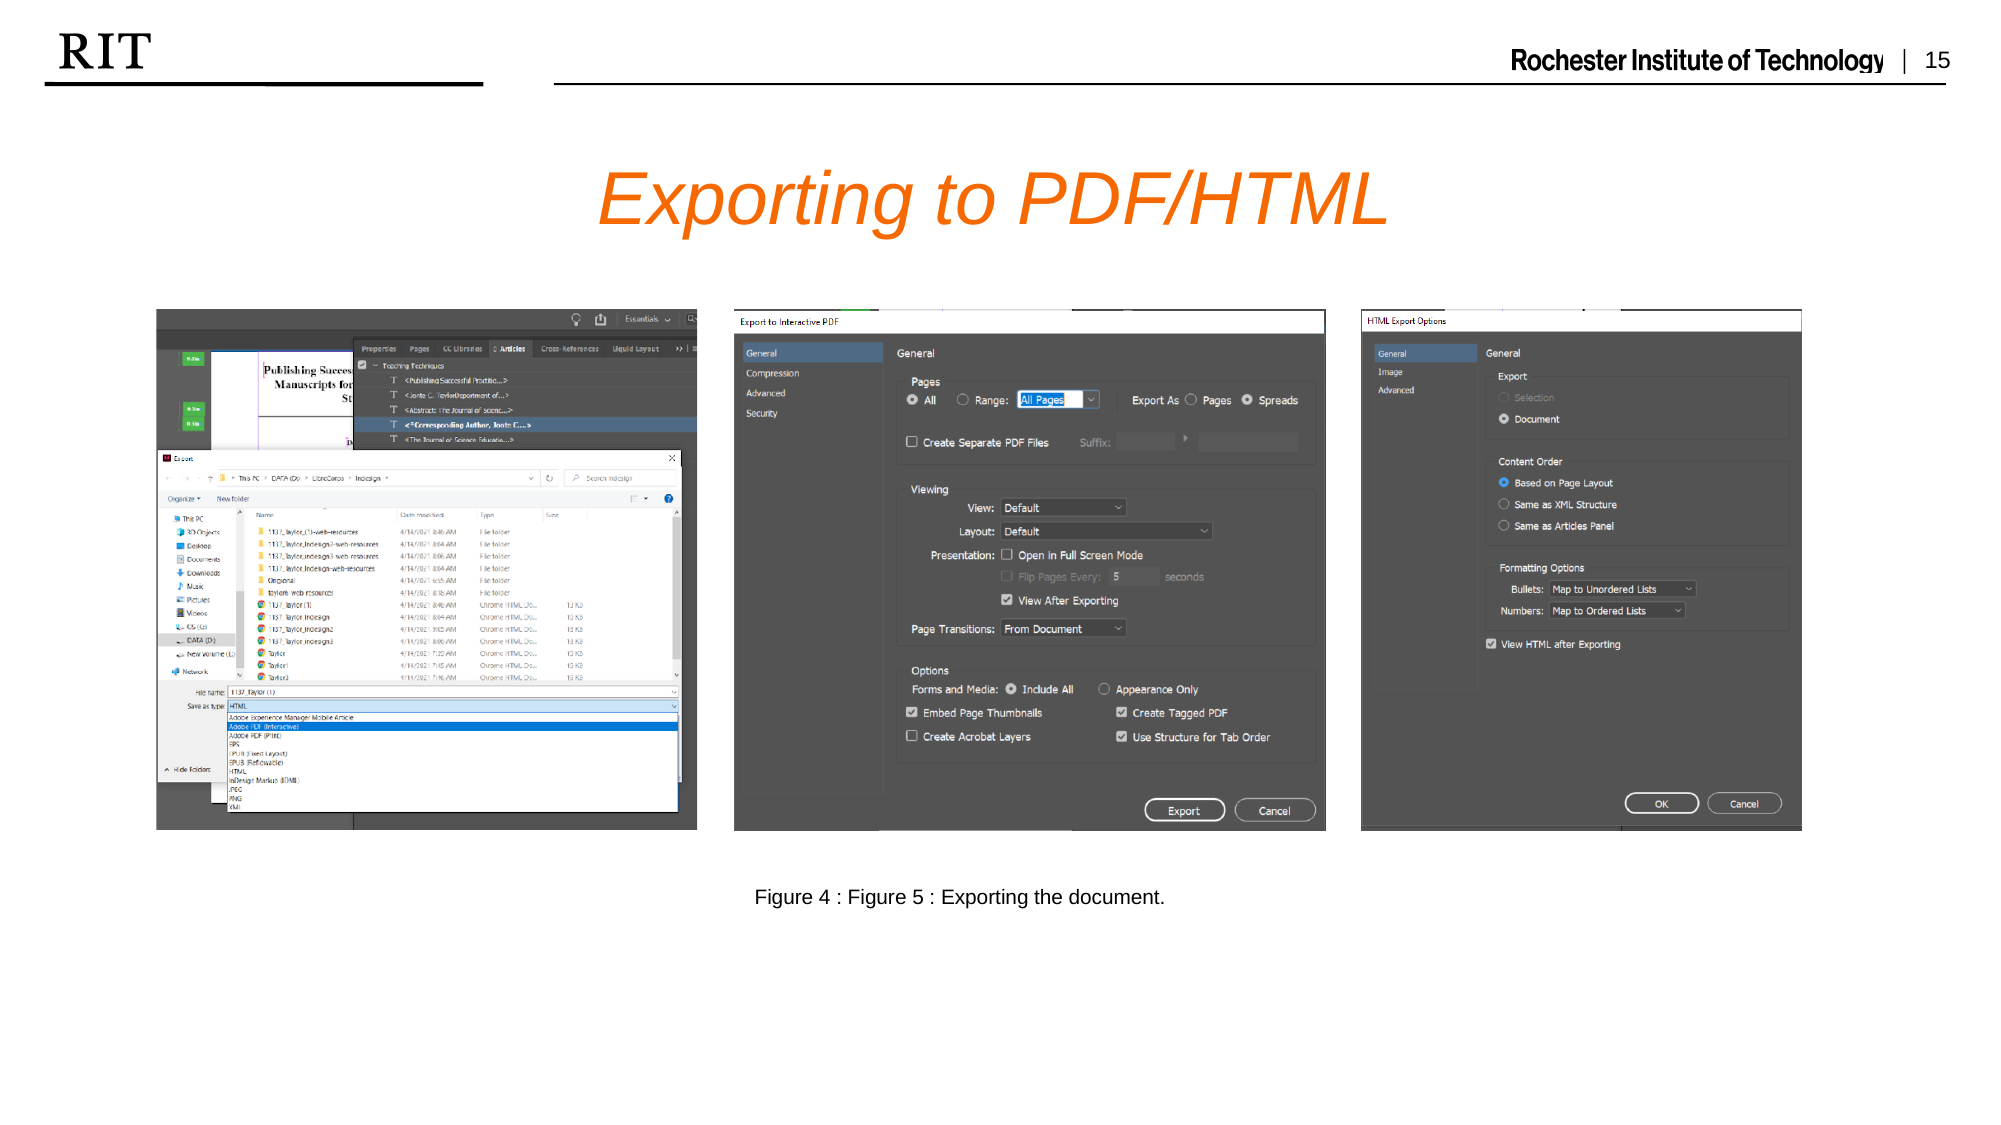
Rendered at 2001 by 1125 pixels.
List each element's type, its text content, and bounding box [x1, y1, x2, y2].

text_box Figure 4 : Figure 5 : Exporting the document. [739, 876, 1298, 942]
picture [1361, 309, 1802, 831]
list Exporting to PDF/HTML [44, 141, 1946, 295]
picture [1512, 49, 1883, 73]
picture [156, 309, 698, 830]
picture [58, 32, 151, 69]
picture [734, 309, 1326, 831]
